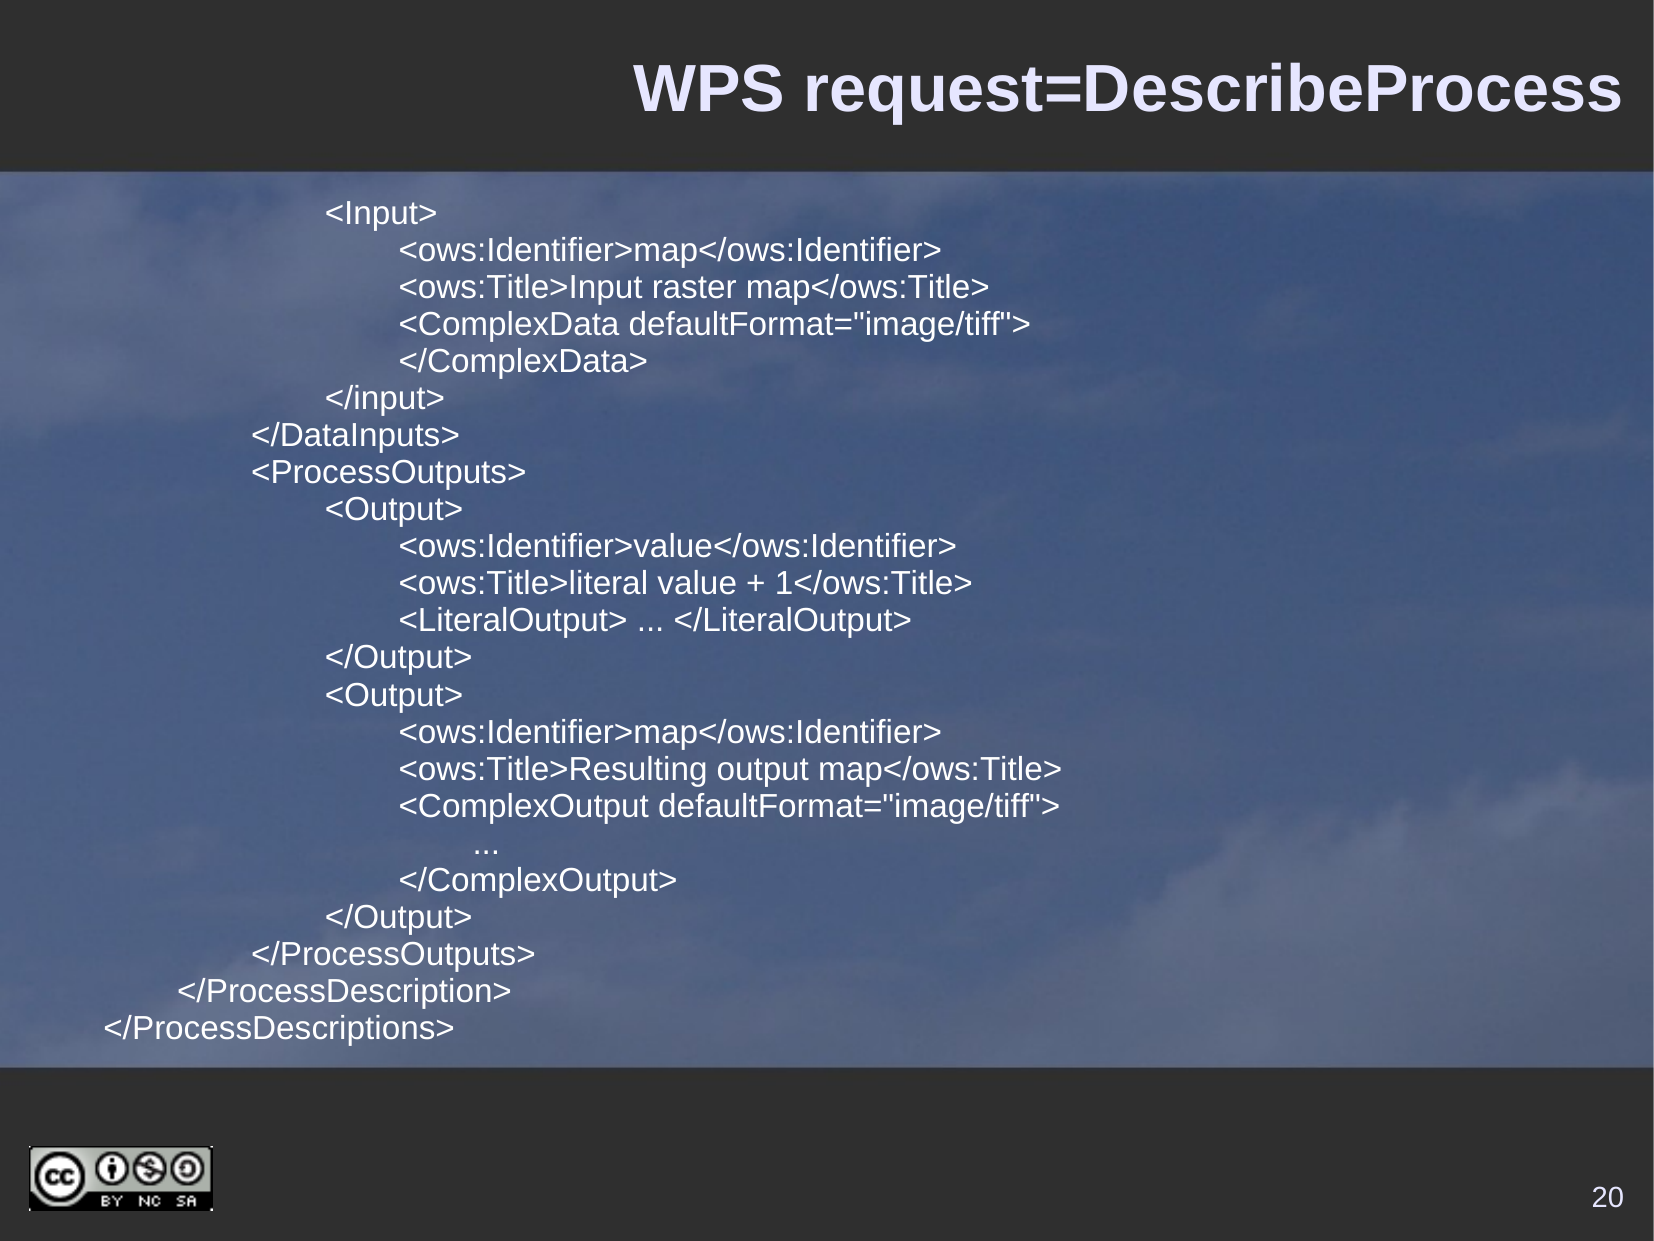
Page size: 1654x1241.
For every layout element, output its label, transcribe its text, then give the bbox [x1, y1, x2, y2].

title WPS request=DescribeProcess [29, 29, 1625, 141]
picture [0, 0, 1654, 1241]
subtitle <Input> <ows:Identifier>map</ows:Identifier> <ows:Title>Input raster map</ows:Title> <ComplexData defaultFormat="image/tiff"> </ComplexData> </input> </DataInputs> <ProcessOutputs> <Output> <ows:Identifier>value</ows:Identifier> <ows:Title>literal value + 1</ows:Title> <LiteralOutput> ... </LiteralOutput> </Output> <Output> <ows:Identifier>map</ows:Identifier> <ows:Title>Resulting output map</ows:Title> <ComplexOutput defaultFormat="image/tiff"> ... </ComplexOutput> </Output> </ProcessOutputs> </ProcessDescription> </ProcessDescriptions> [29, 141, 1625, 1100]
